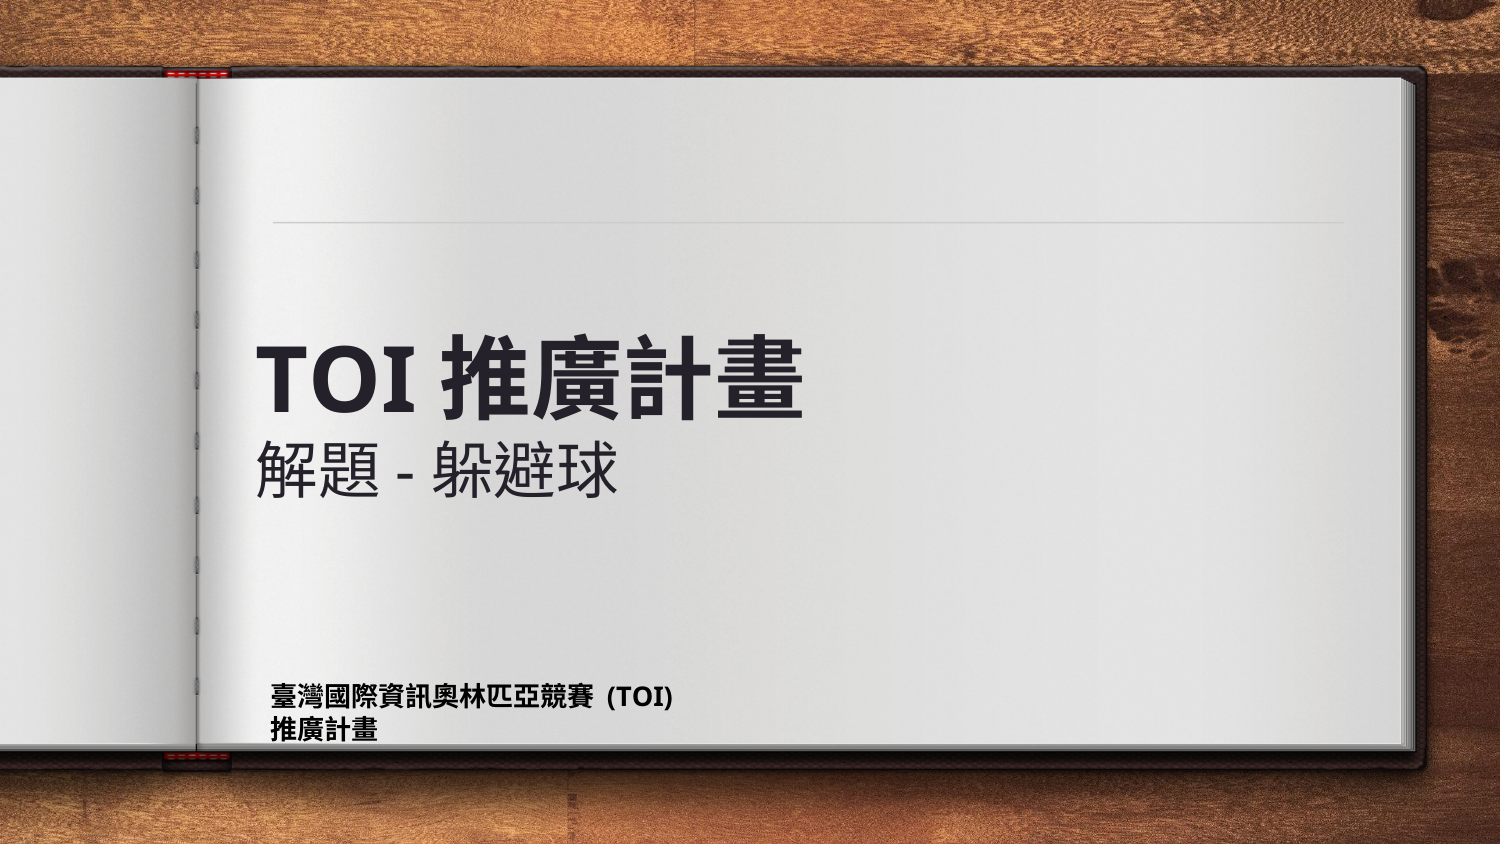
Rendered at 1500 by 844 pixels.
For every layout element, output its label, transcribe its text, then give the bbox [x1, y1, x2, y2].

text_box TOI推廣計畫 解題-躲避球 [240, 262, 894, 565]
